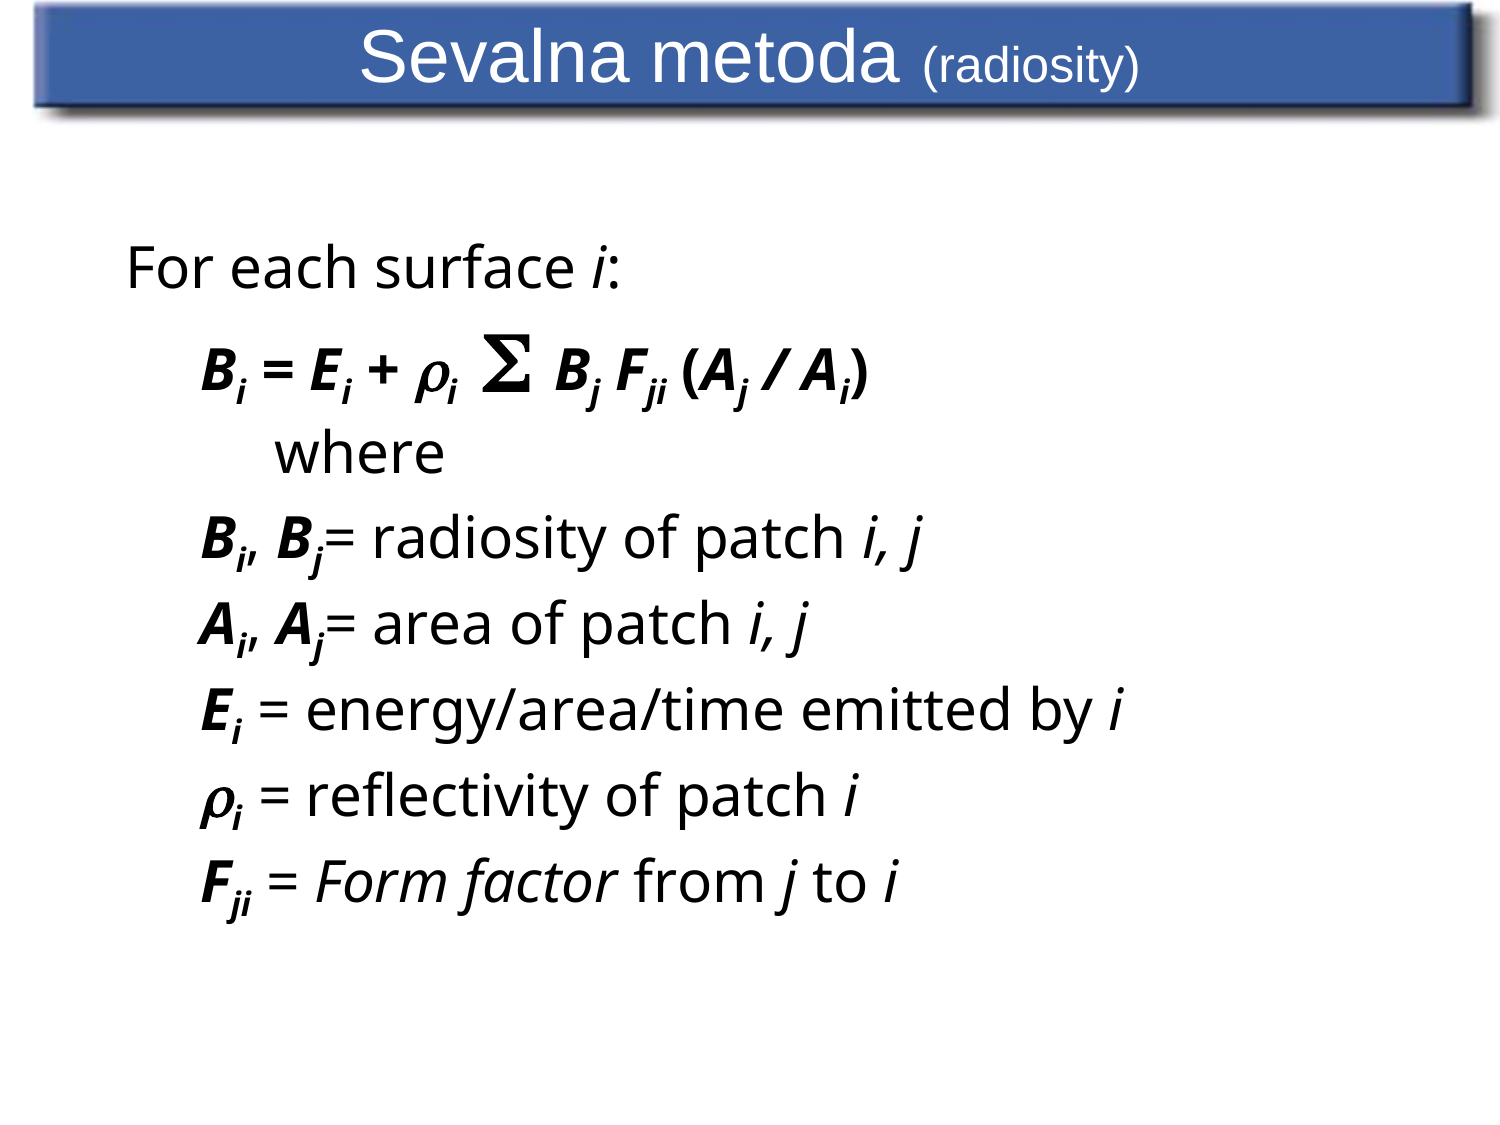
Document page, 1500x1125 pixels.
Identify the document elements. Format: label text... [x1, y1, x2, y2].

list For each surface i: Bi = Ei + i  Bj Fji (Aj / Ai) where Bi, Bj= radiosity of patch i, j Ai, Aj= area of patch i, j Ei = energy/area/time emitted by i i = reflectivity of patch i Fji = Form factor from j to i [110, 230, 1386, 926]
picture [32, 0, 1500, 127]
title Sevalna metoda (radiosity) [112, 0, 1388, 106]
